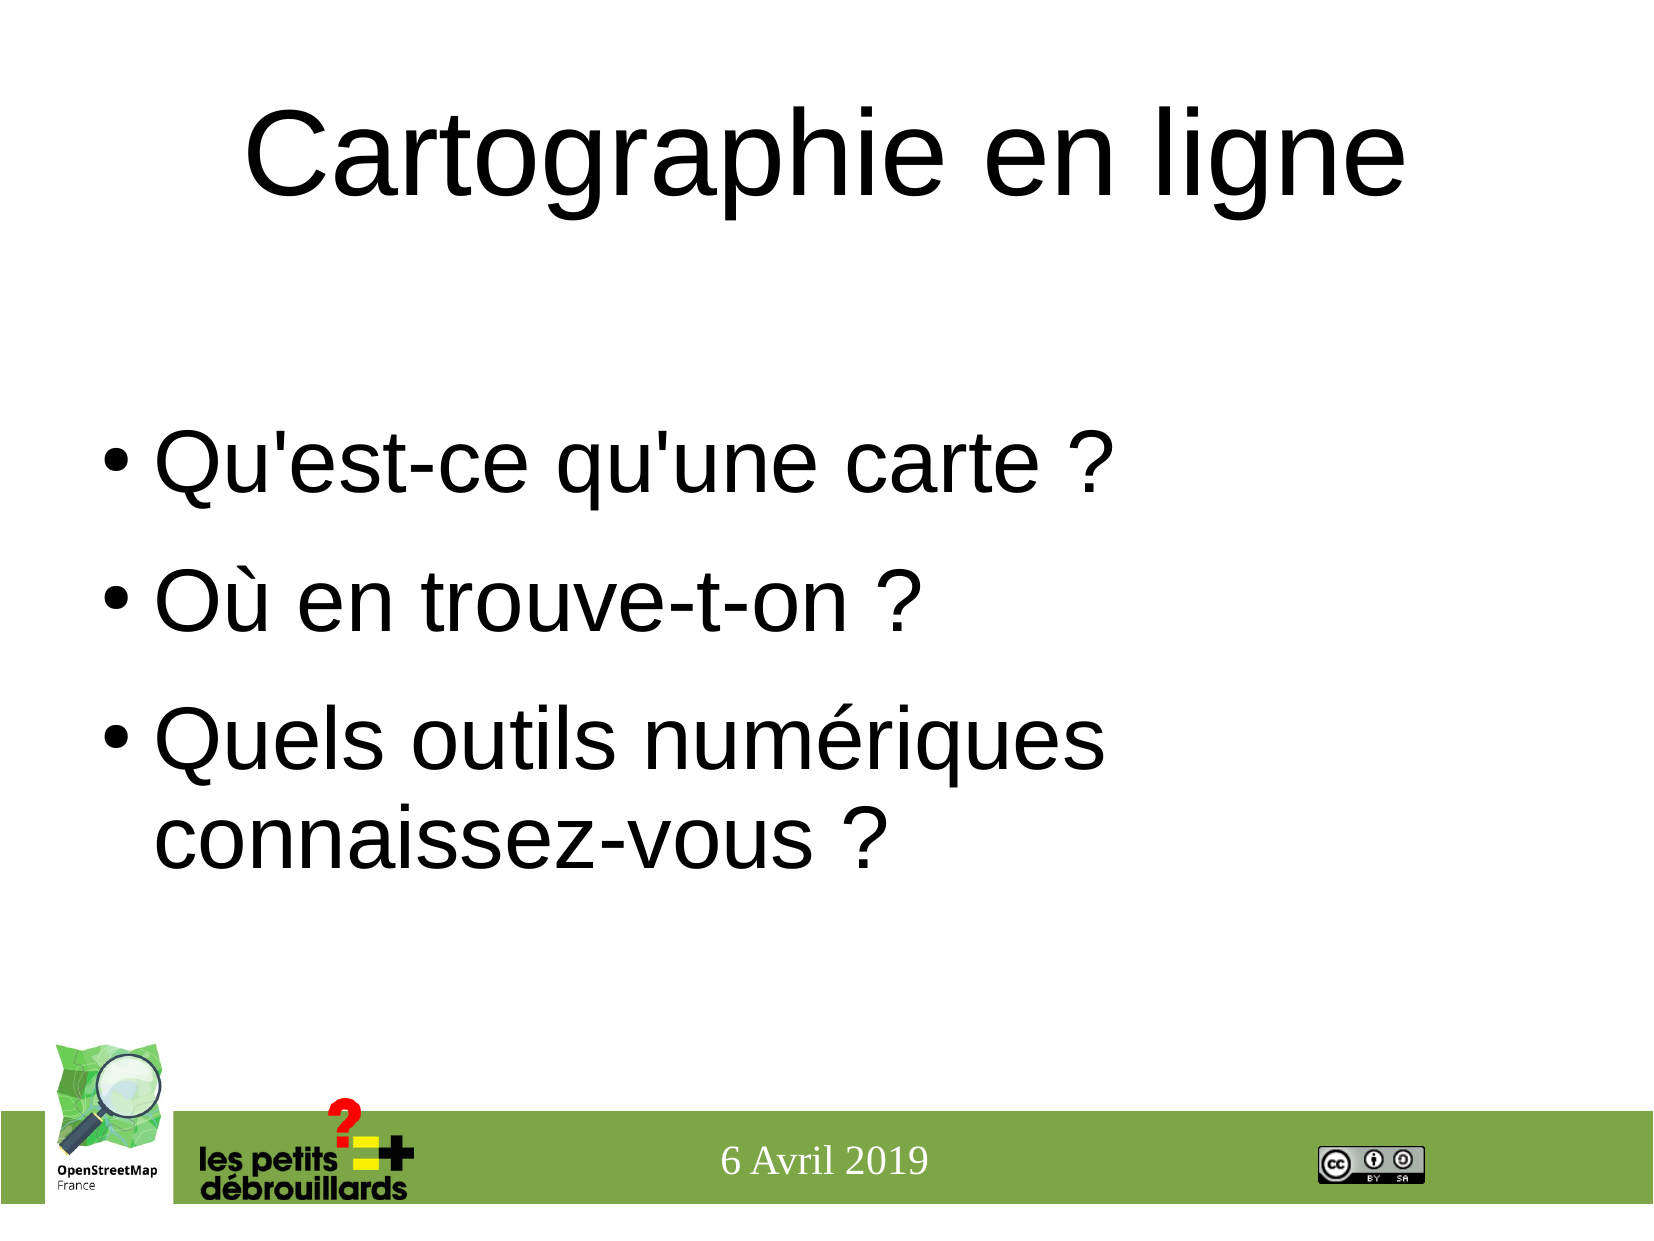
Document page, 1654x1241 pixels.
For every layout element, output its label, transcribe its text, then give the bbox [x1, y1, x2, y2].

list Qu'est-ce qu'une carte ? Où en trouve-t-on ? Quels outils numériques connaissez-vous ? [82, 290, 1571, 1010]
picture [45, 1027, 174, 1205]
title Cartographie en ligne [82, 49, 1571, 257]
picture [1318, 1146, 1425, 1184]
picture [200, 1098, 414, 1200]
